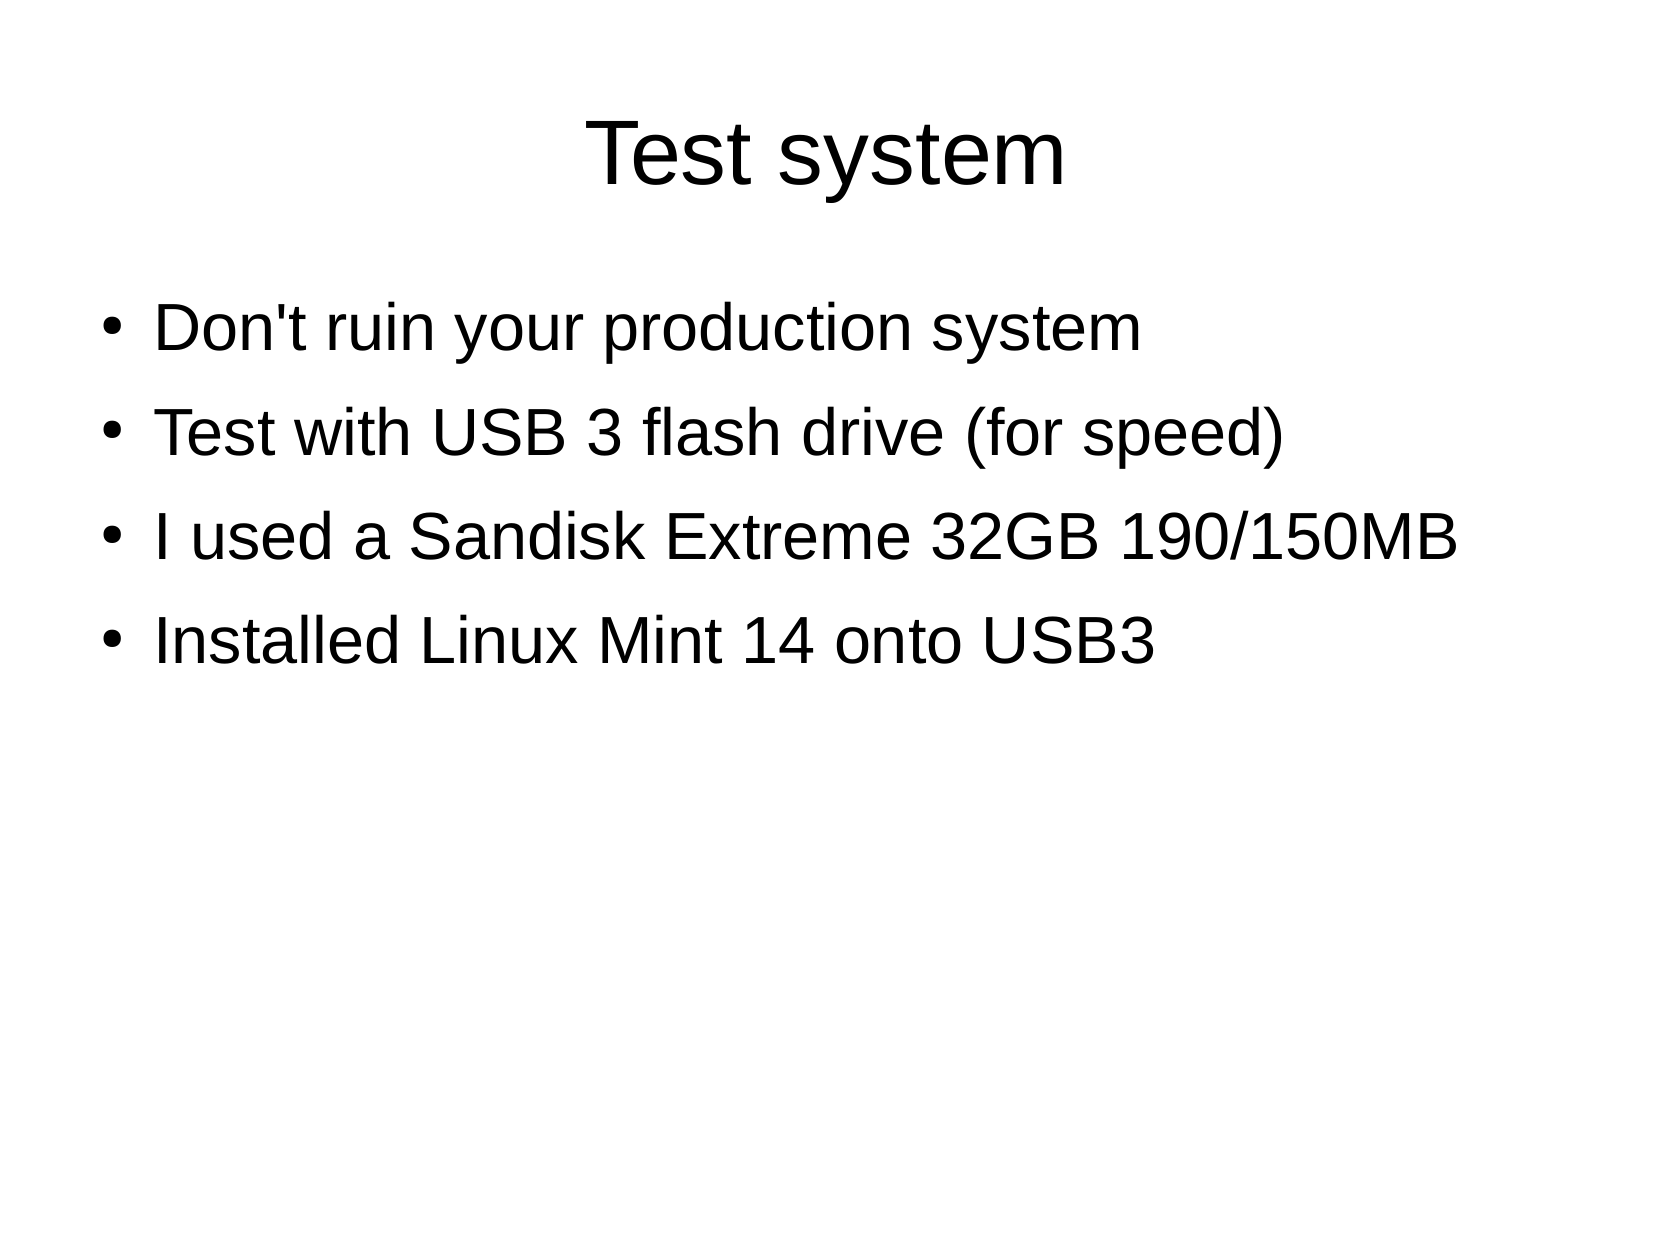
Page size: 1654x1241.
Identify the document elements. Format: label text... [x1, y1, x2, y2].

title Test system [82, 49, 1571, 257]
list Don't ruin your production system Test with USB 3 flash drive (for speed) I used a Sandisk Extreme 32GB 190/150MB Installed Linux Mint 14 onto USB3 [82, 290, 1538, 1010]
